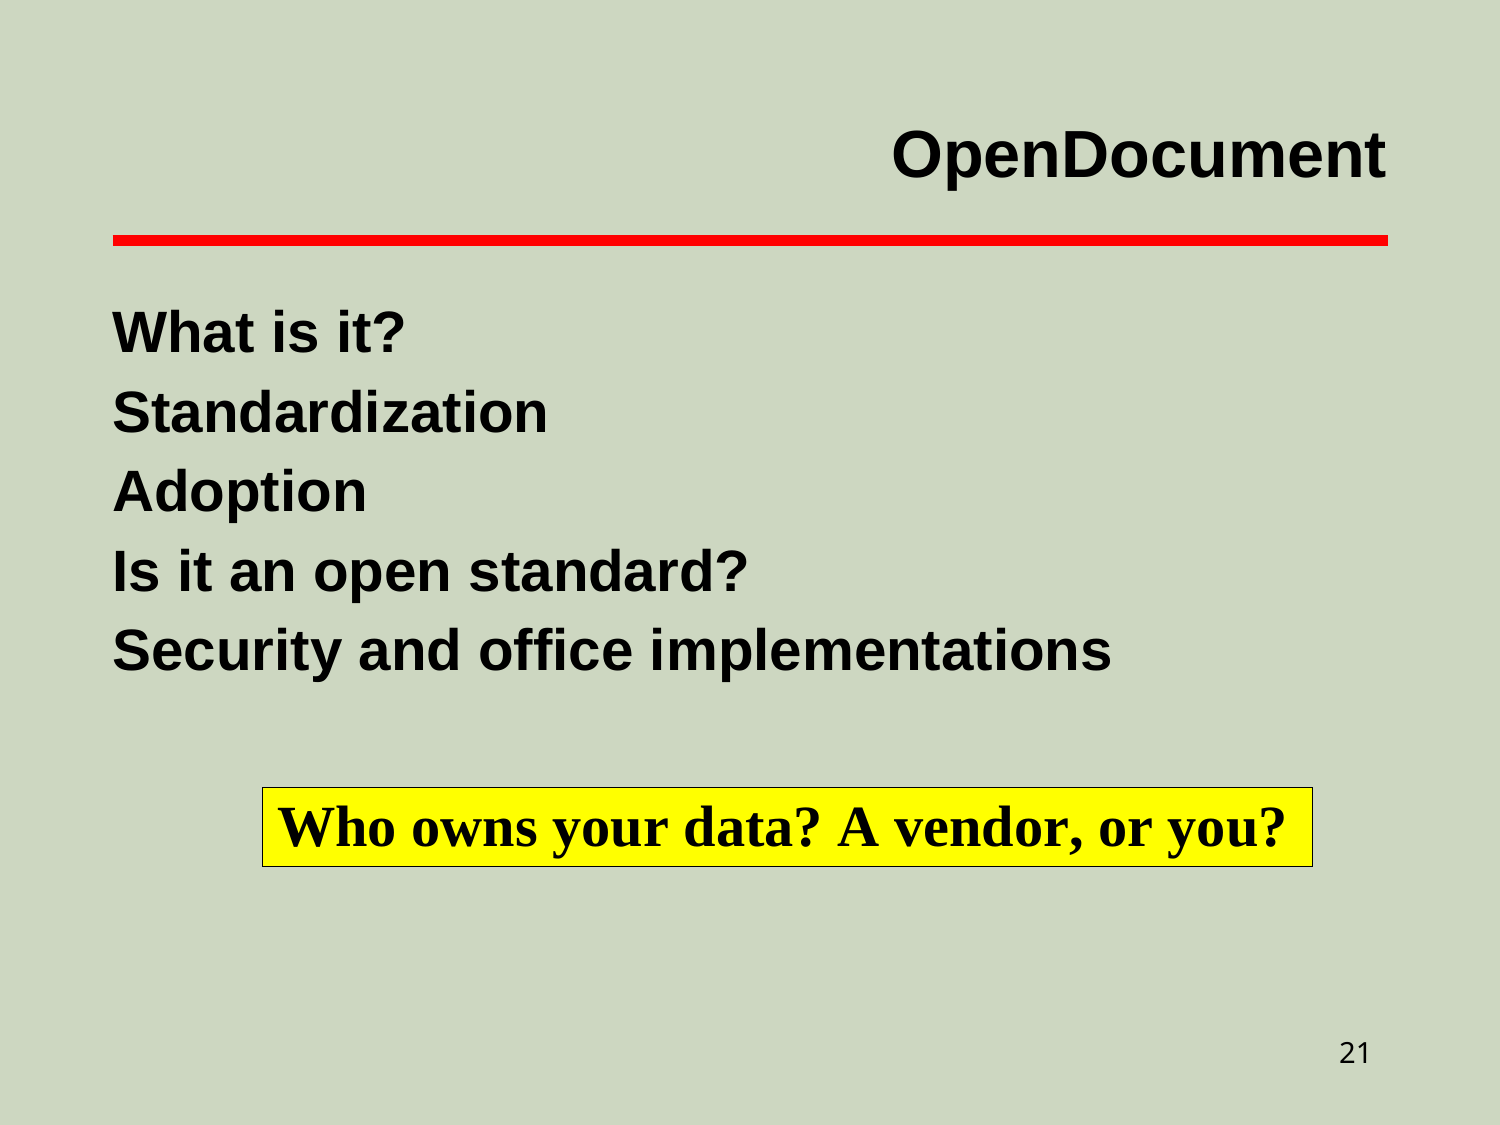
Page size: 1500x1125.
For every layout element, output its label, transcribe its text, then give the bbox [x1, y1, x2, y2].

title OpenDocument [337, 85, 1388, 224]
text_box Who owns your data? A vendor, or you? [262, 787, 1313, 867]
list What is it? Standardization Adoption Is it an open standard? Security and office implementations [112, 299, 1388, 1111]
